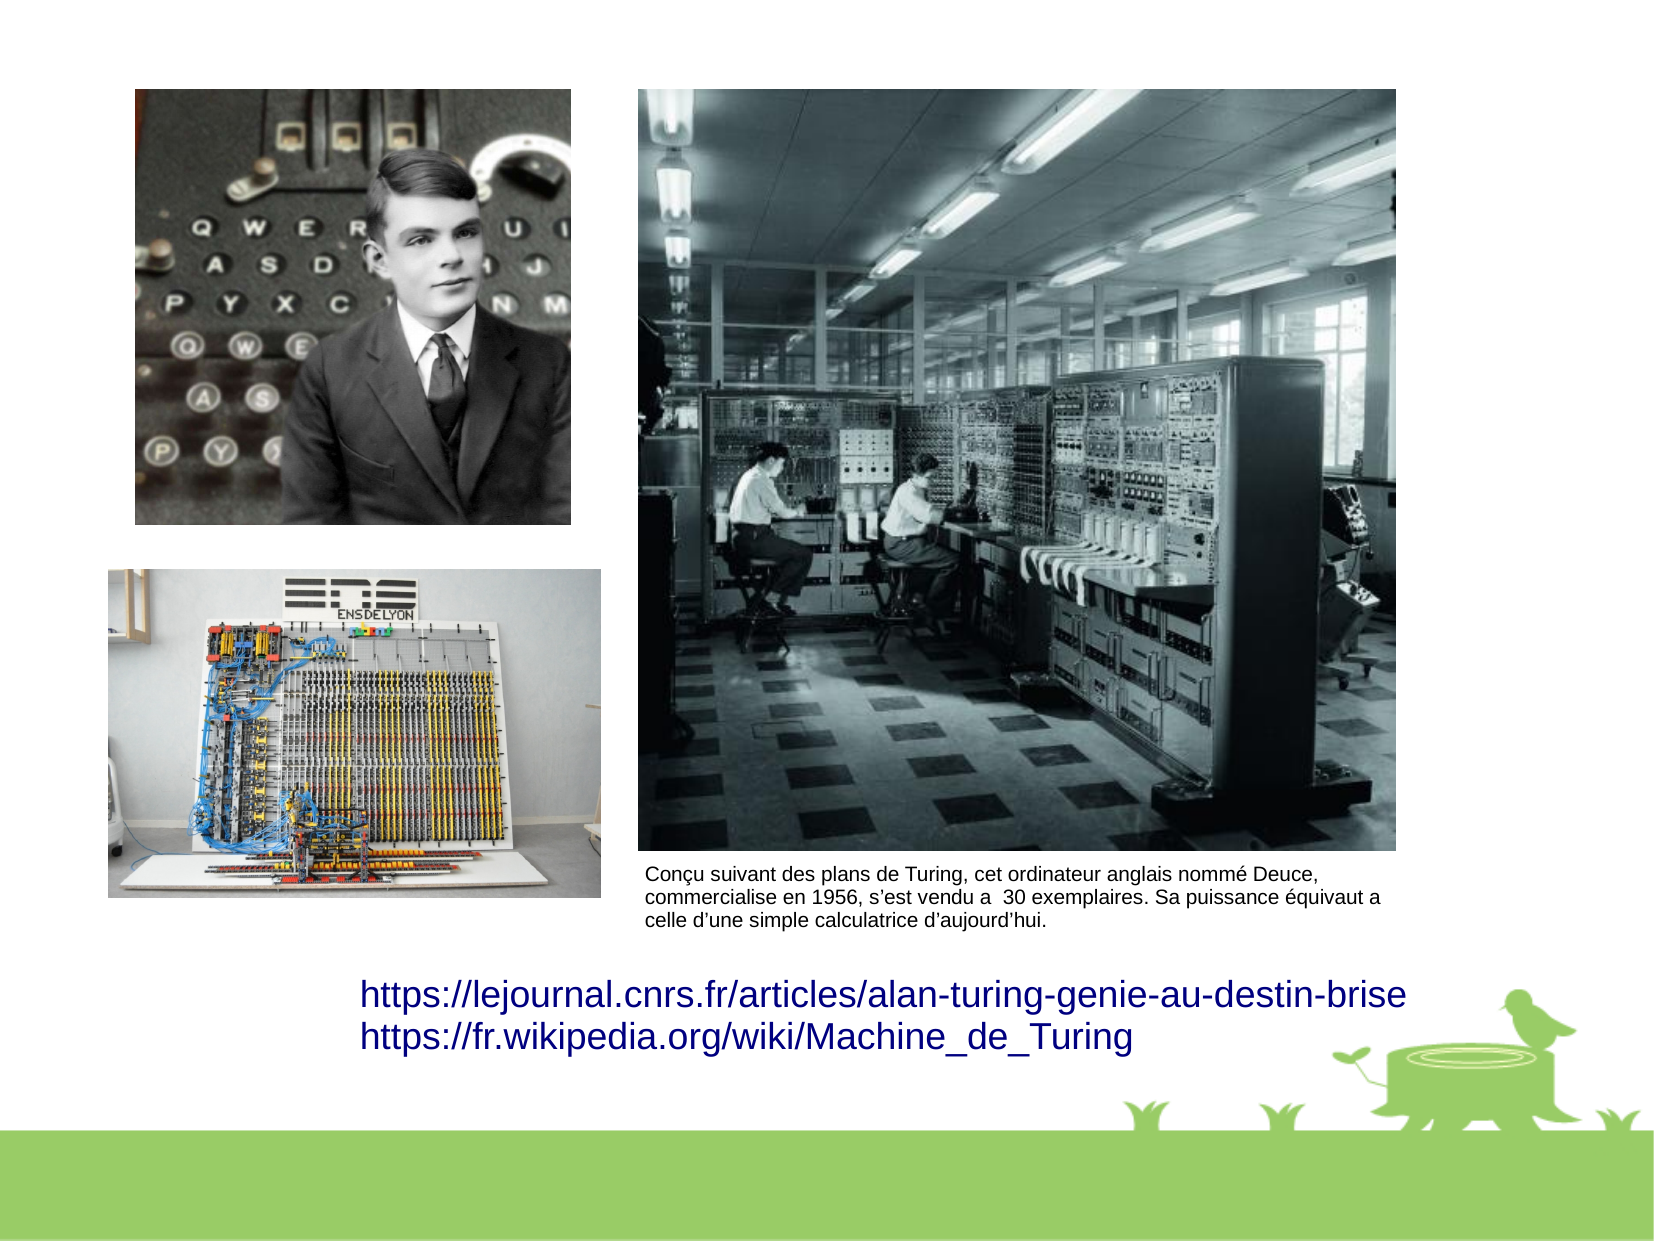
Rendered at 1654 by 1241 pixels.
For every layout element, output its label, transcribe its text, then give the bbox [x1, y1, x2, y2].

text_box https://lejournal.cnrs.fr/articles/alan-turing-genie-au-destin-brise https://fr.wikipedia.org/wiki/Machine_de_Turing [345, 966, 1423, 1066]
picture [0, 0, 1654, 1241]
text_box Conçu suivant des plans de Turing, cet ordinateur anglais nommé Deuce, commercialise en 1956, s’est vendu a 30 exemplaires. Sa puissance équivaut a celle d’une simple calculatrice d’aujourd’hui. [630, 855, 1427, 940]
